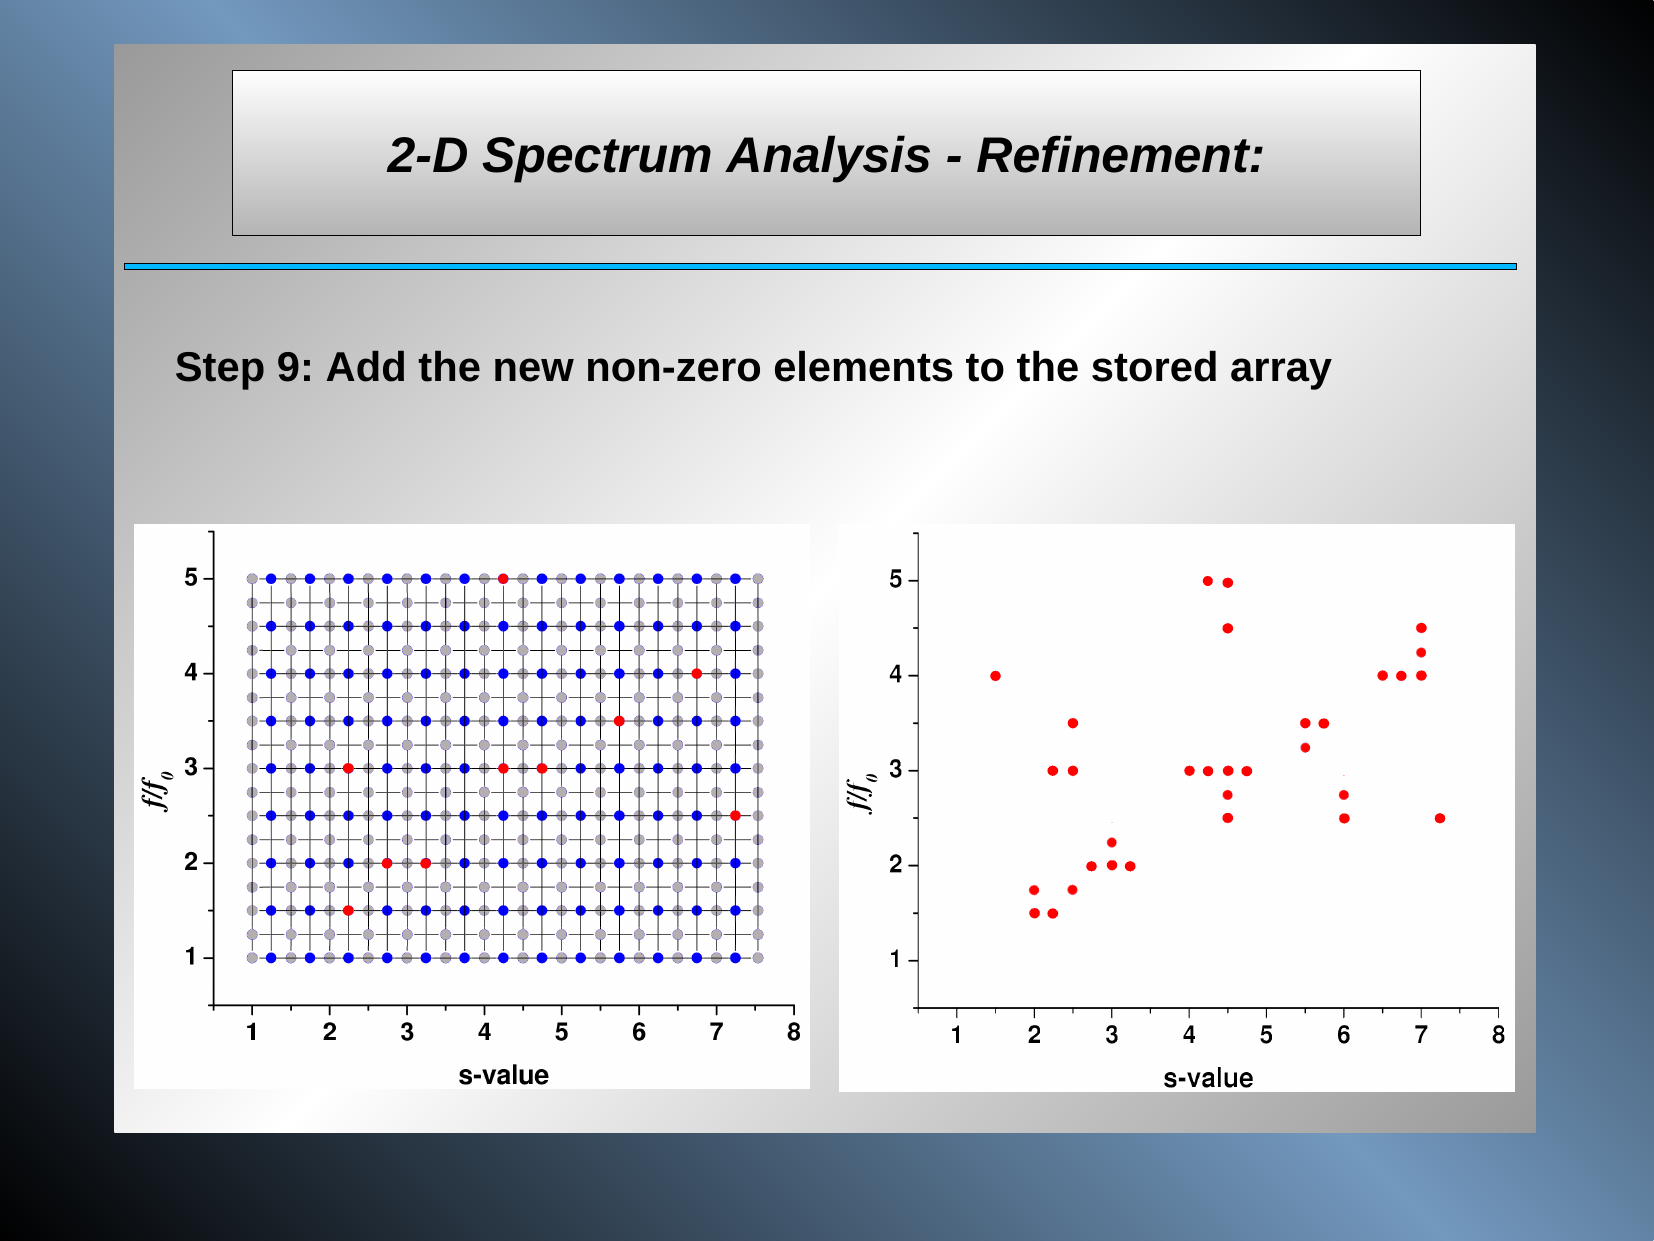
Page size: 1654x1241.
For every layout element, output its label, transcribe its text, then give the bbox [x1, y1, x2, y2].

text_box Step 9: Add the new non-zero elements to the stored array [137, 343, 1491, 403]
text_box [232, 70, 1421, 236]
picture [134, 524, 810, 1089]
text_box [124, 263, 1517, 270]
text_box 2-D Spectrum Analysis - Refinement: [246, 127, 1407, 195]
picture [839, 524, 1515, 1092]
